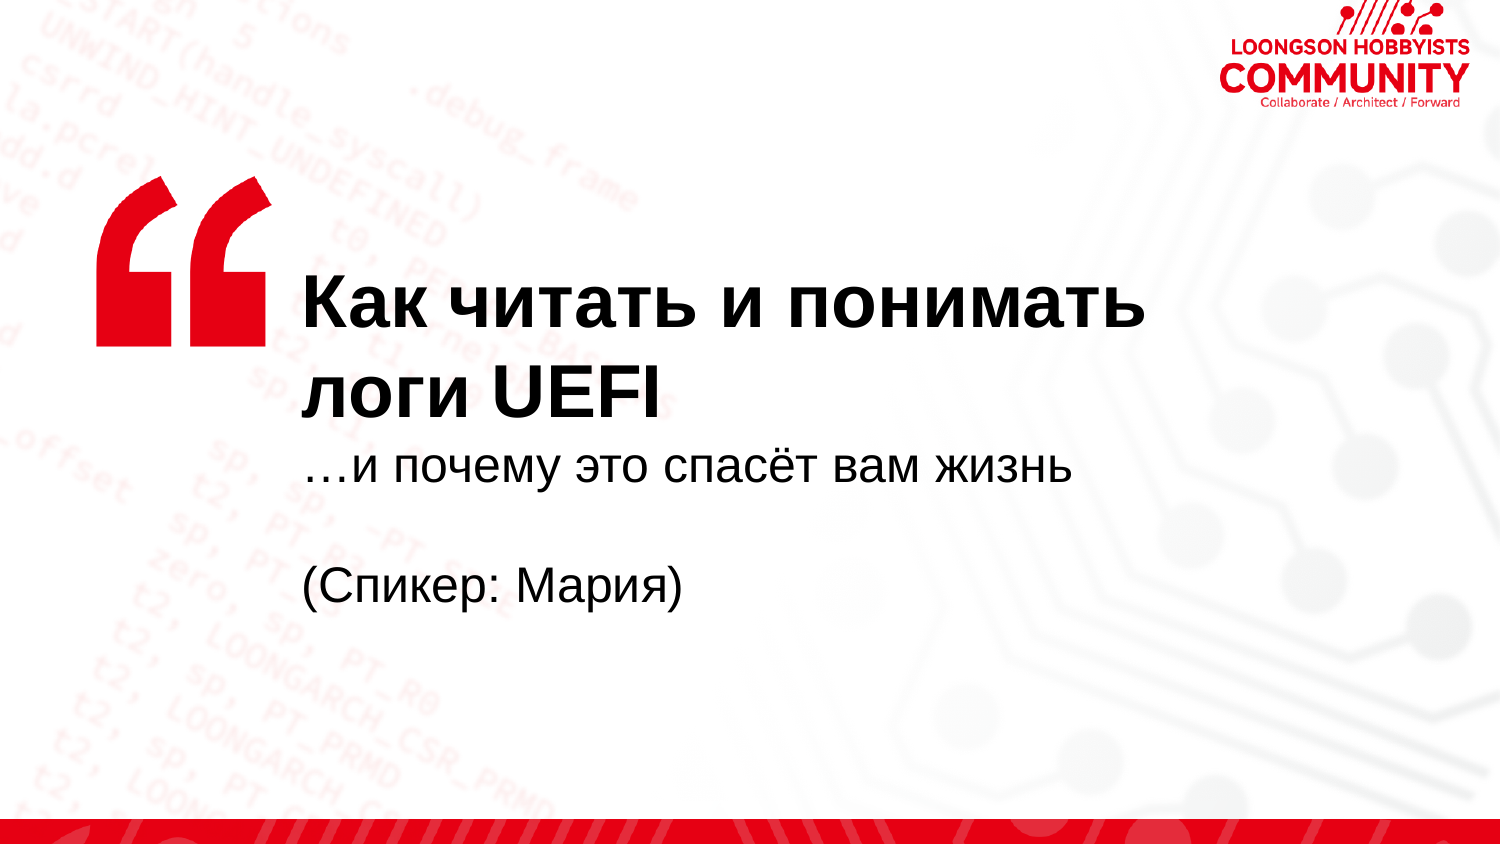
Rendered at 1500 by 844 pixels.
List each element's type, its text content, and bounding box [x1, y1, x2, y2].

picture [0, 0, 1500, 844]
title Как читать и понимать логи UEFI …и почему это спасёт вам жизнь (Спикер: Мария) [286, 245, 1228, 620]
